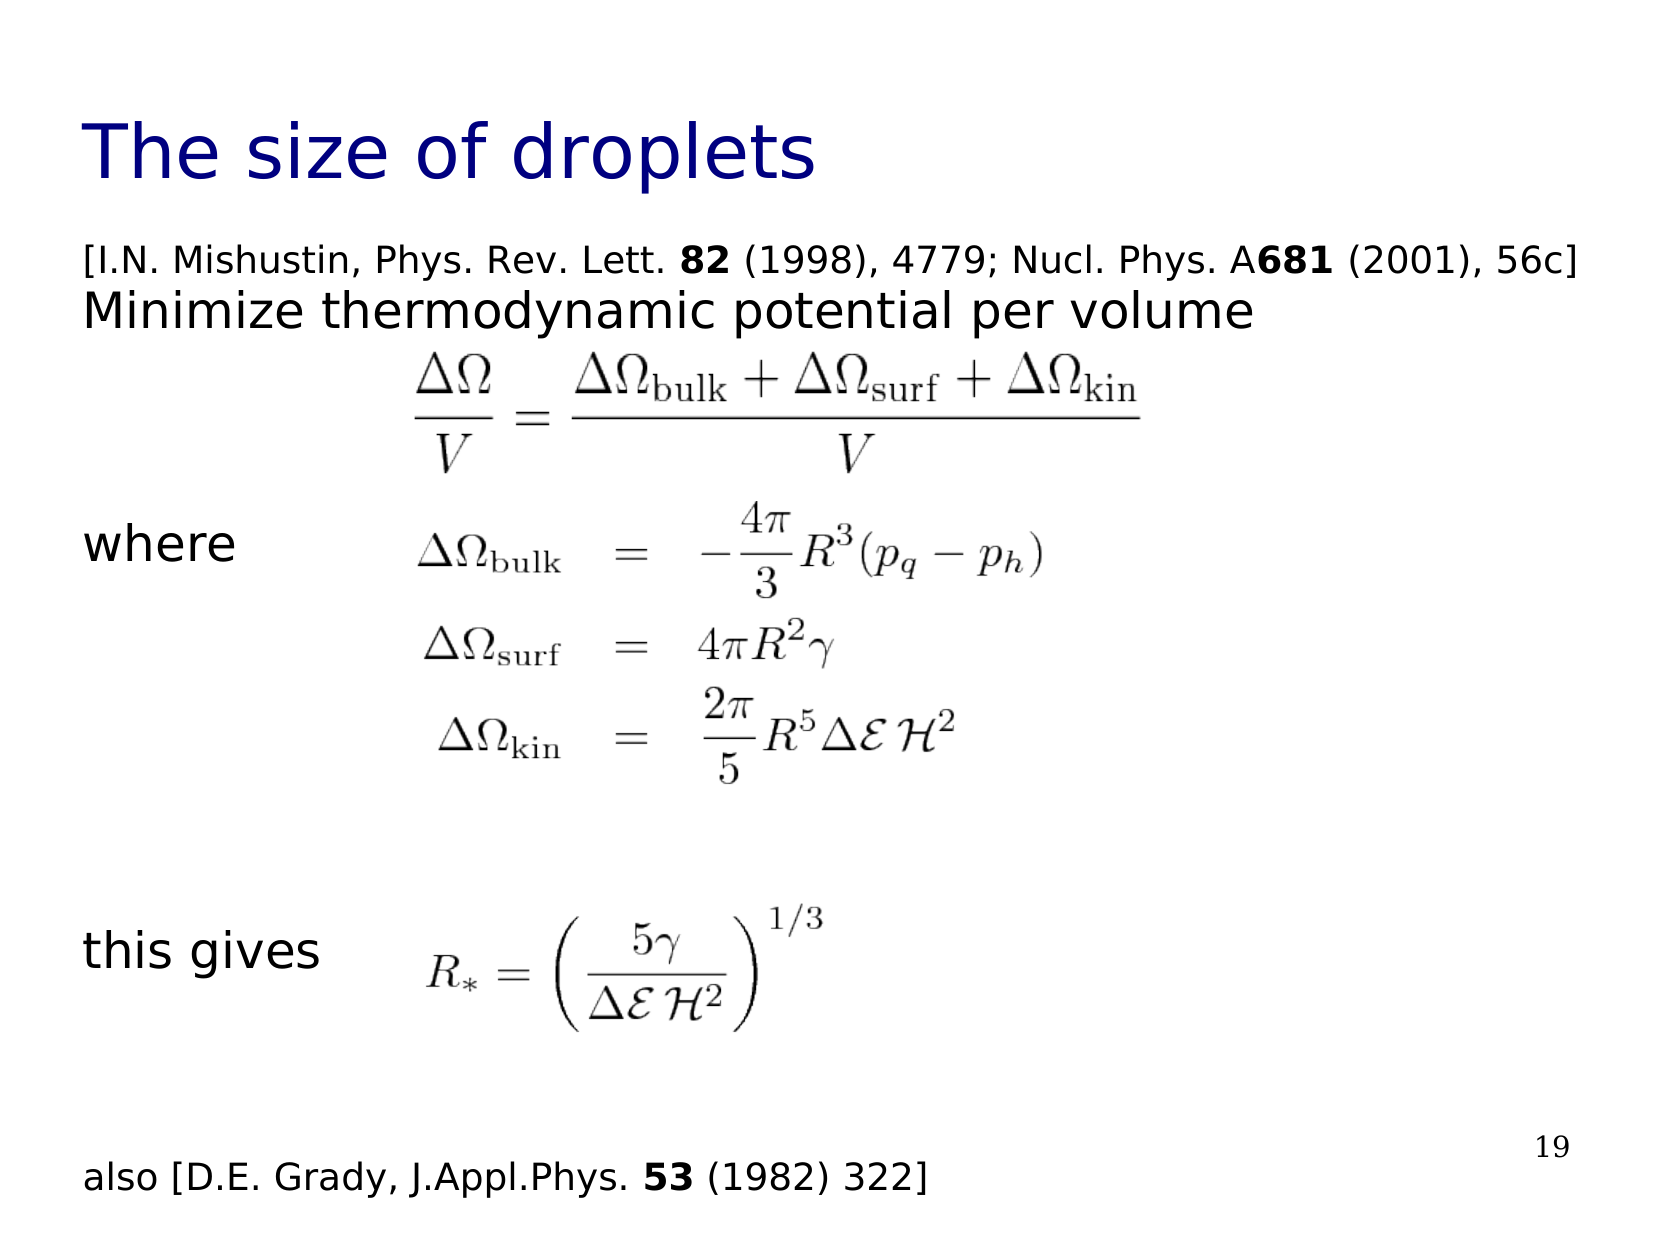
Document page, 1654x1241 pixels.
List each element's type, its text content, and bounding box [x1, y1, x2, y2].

title The size of droplets [82, 49, 1571, 238]
picture [423, 902, 827, 1034]
picture [413, 501, 1047, 786]
subtitle [I.N. Mishustin, Phys. Rev. Lett. 82 (1998), 4779; Nucl. Phys. A681 (2001), 56c] Minimize thermodynamic potential per volume where this gives also [D.E. Grady, J.Appl.Phys. 53 (1982) 322] [82, 238, 1595, 1199]
picture [413, 350, 1143, 476]
